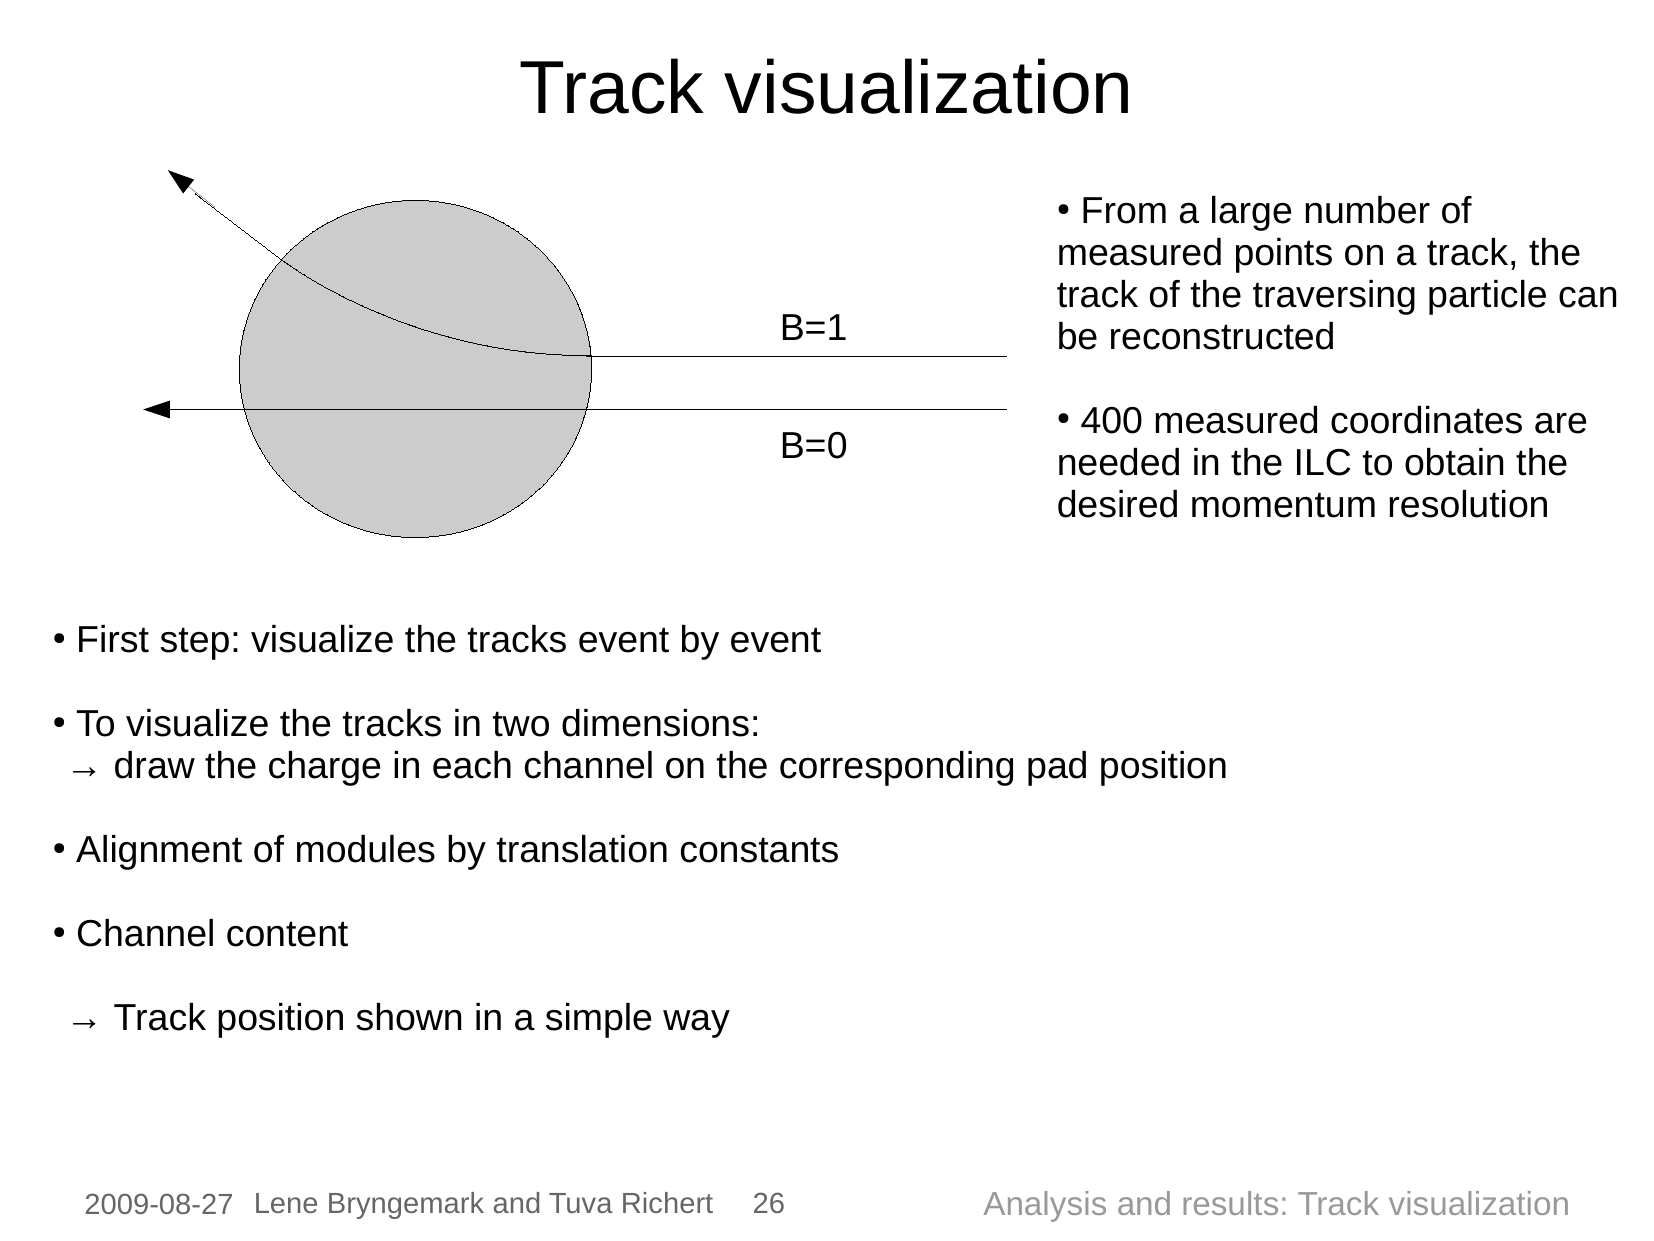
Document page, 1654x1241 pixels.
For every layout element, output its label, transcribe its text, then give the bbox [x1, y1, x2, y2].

title Analysis and results: Track visualization [83, 1177, 1572, 1232]
text_box From a large number of measured points on a track, the track of the traversing particle can be reconstructed 400 measured coordinates are needed in the ILC to obtain the desired momentum resolution [1042, 181, 1654, 617]
text_box [244, 410, 587, 538]
text_box B=1 [765, 298, 863, 356]
text_box First step: visualize the tracks event by event To visualize the tracks in two dimensions: → draw the charge in each channel on the corresponding pad position Alignment of modules by translation constants Channel content → Track position shown in a simple way [37, 611, 1603, 1159]
text_box [239, 200, 592, 409]
text_box B=0 [765, 417, 863, 474]
text_box Track visualization [39, 38, 1615, 138]
